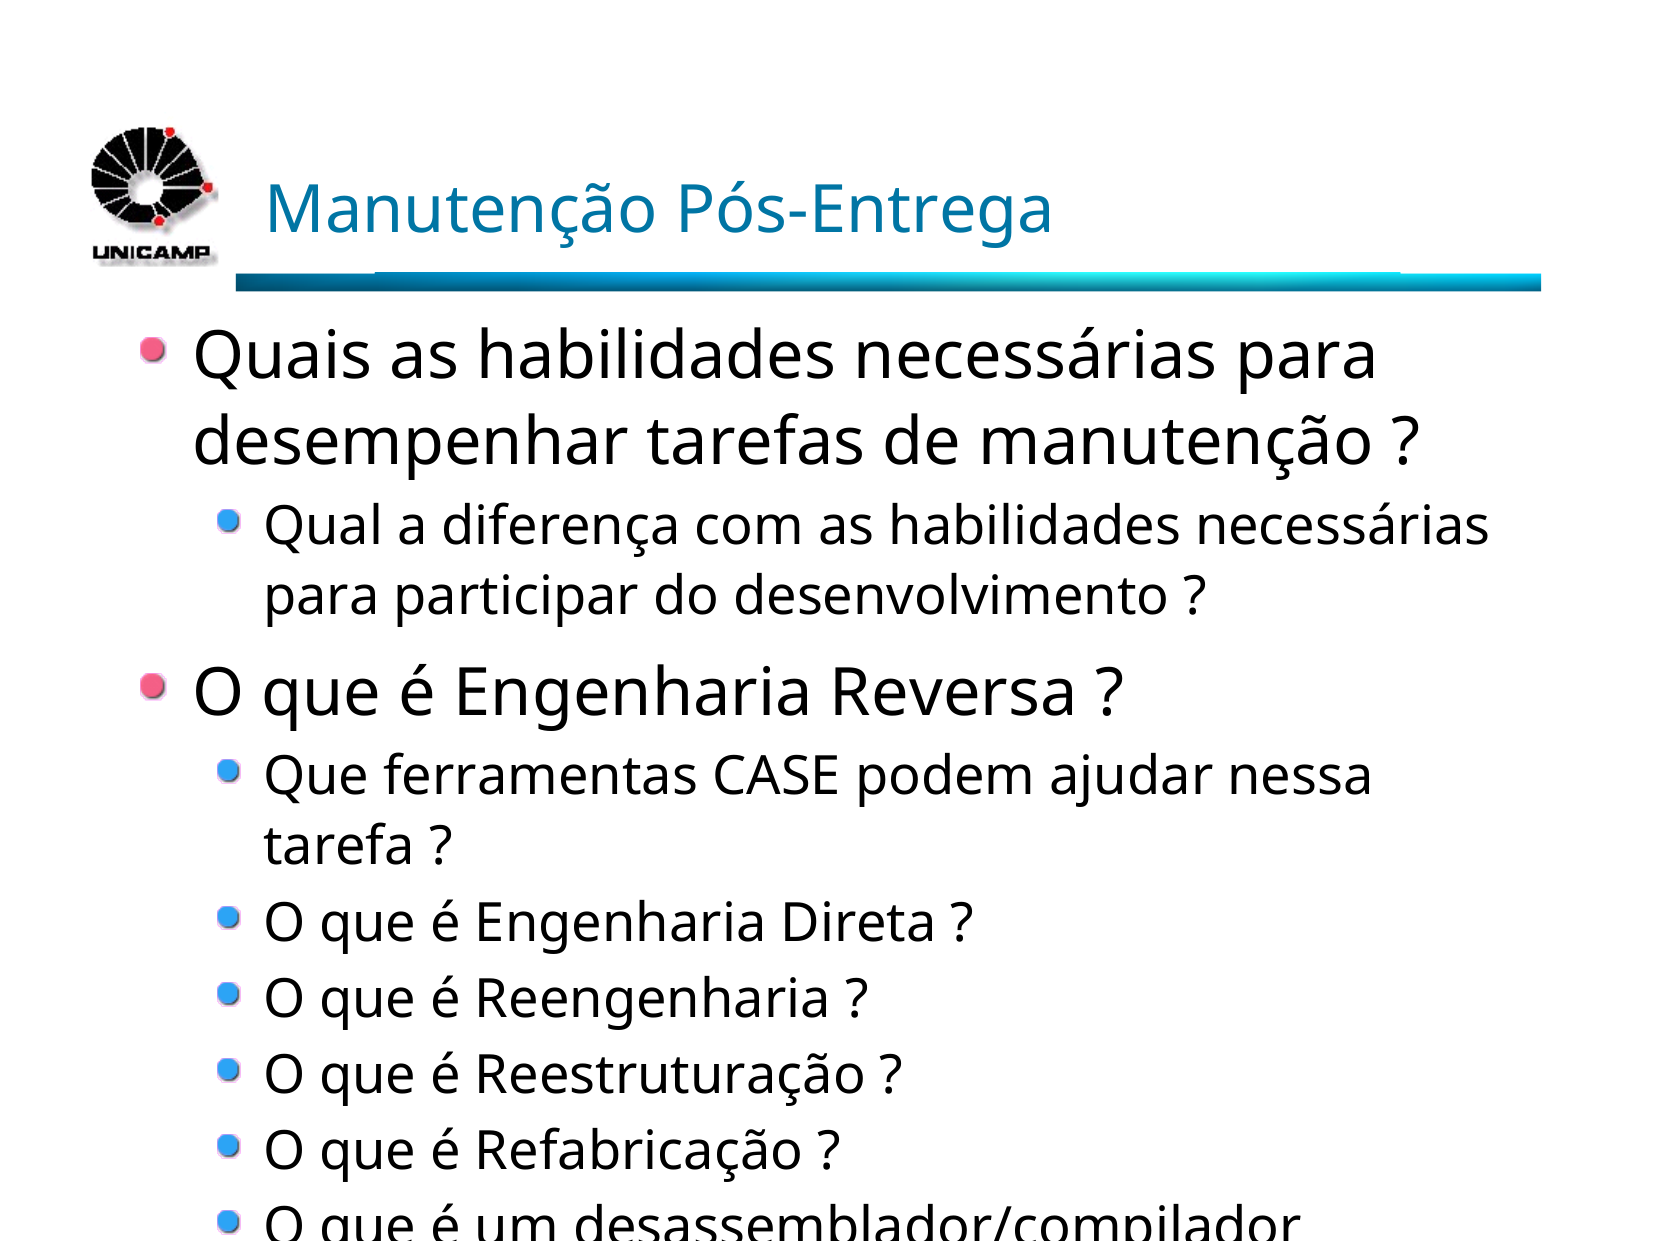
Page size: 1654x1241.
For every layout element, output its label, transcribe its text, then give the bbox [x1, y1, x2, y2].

picture [216, 1209, 242, 1236]
picture [125, 272, 1654, 295]
list Quais as habilidades necessárias para desempenhar tarefas de manutenção ? Qual a diferença com as habilidades necessárias para participar do desenvolvimento ? O que é Engenharia Reversa ? Que ferramentas CASE podem ajudar nessa tarefa ? O que é Engenharia Direta ? O que é Reengenharia ? O que é Reestruturação ? O que é Refabricação ? O que é um desassemblador/compilador reverso ? Quais as dificuldades que podem surgir com seu uso? [121, 309, 1534, 1167]
title Manutenção Pós-Entrega [264, 57, 1534, 250]
